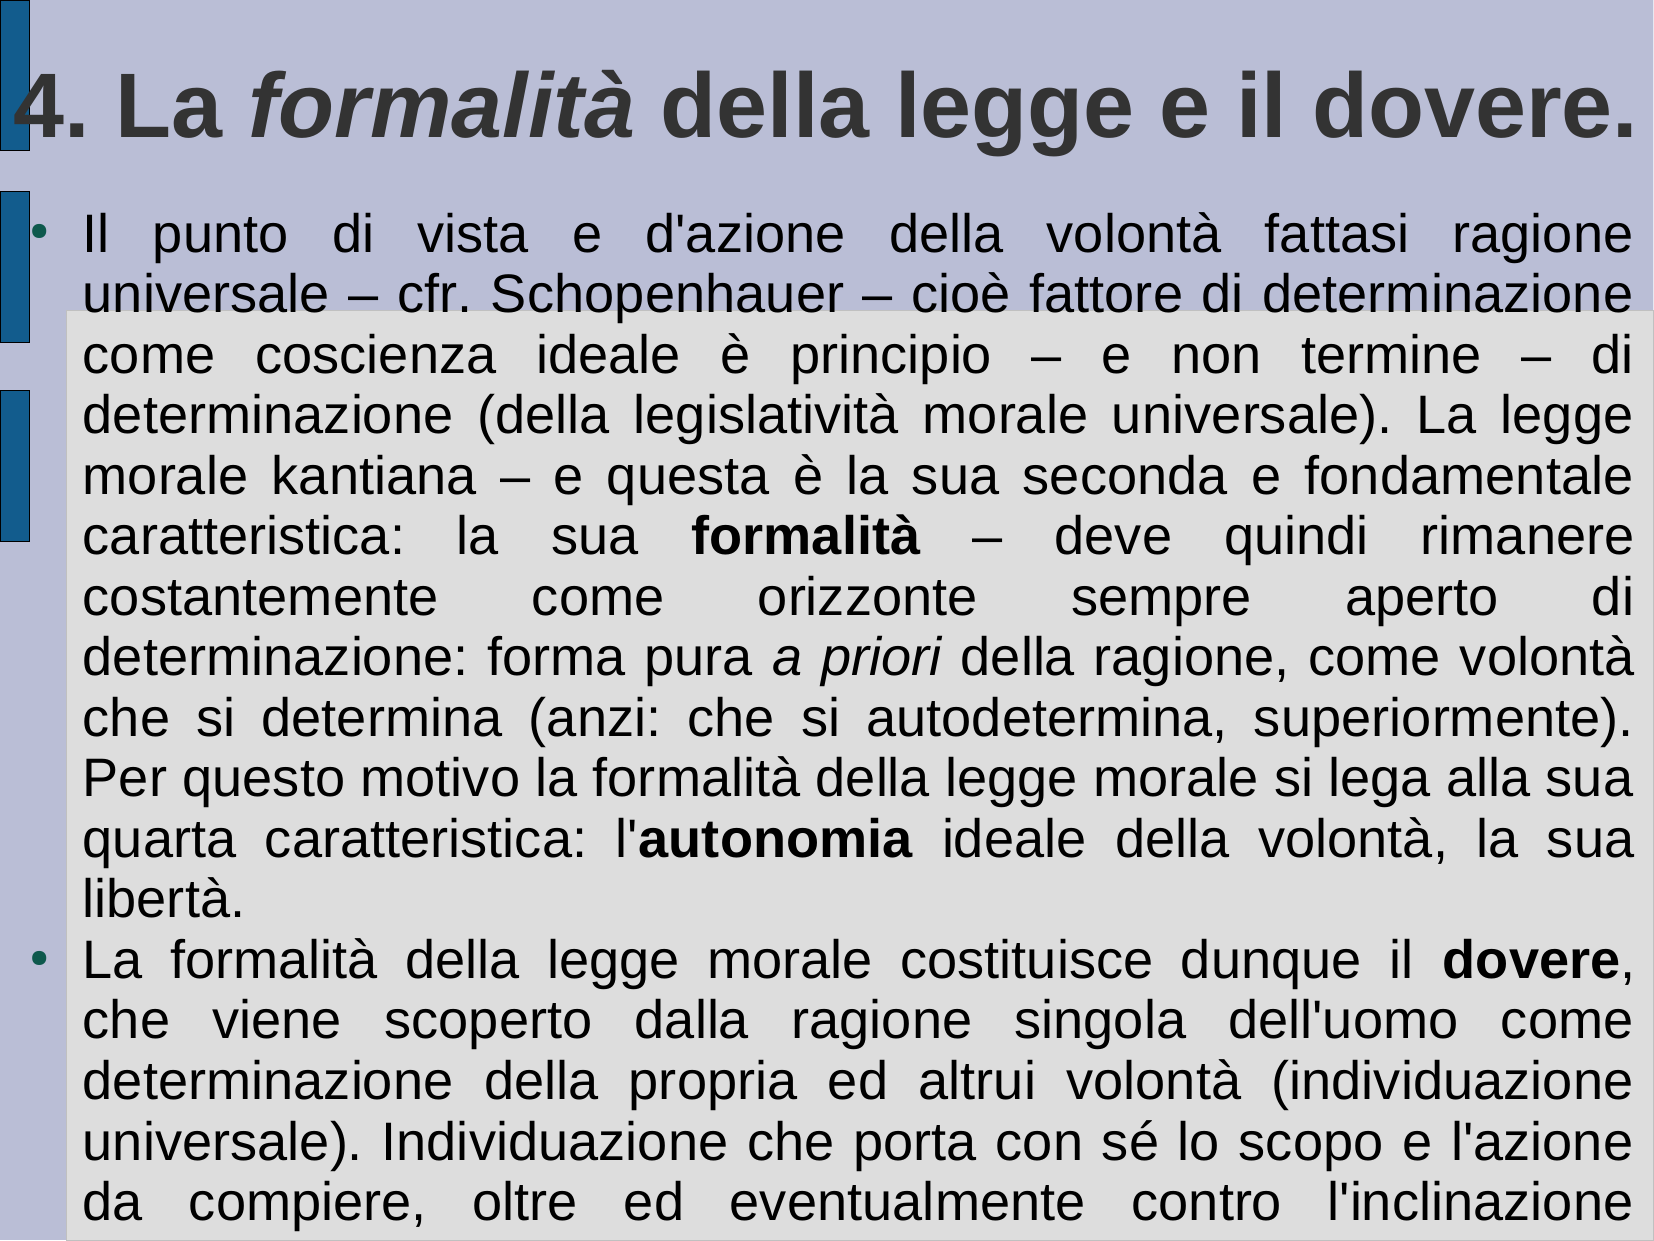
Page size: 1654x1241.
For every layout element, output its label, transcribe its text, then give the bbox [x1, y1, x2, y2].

title 4. La formalità della legge e il dovere. [0, 28, 1654, 184]
list Il punto di vista e d'azione della volontà fattasi ragione universale – cfr. Schopenhauer – cioè fattore di determinazione come coscienza ideale è principio – e non termine – di determinazione (della legislatività morale universale). La legge morale kantiana – e questa è la sua seconda e fondamentale caratteristica: la sua formalità – deve quindi rimanere costantemente come orizzonte sempre aperto di determinazione: forma pura a priori della ragione, come volontà che si determina (anzi: che si autodetermina, superiormente). Per questo motivo la formalità della legge morale si lega alla sua quarta caratteristica: l'autonomia ideale della volontà, la sua libertà. La formalità della legge morale costituisce dunque il dovere, che viene scoperto dalla ragione singola dell'uomo come determinazione della propria ed altrui volontà (individuazione universale). Individuazione che porta con sé lo scopo e l'azione da compiere, oltre ed eventualmente contro l'inclinazione sensibile (legata al desiderio, al bisogno o alla necessità istintuale). [11, 203, 1636, 1238]
